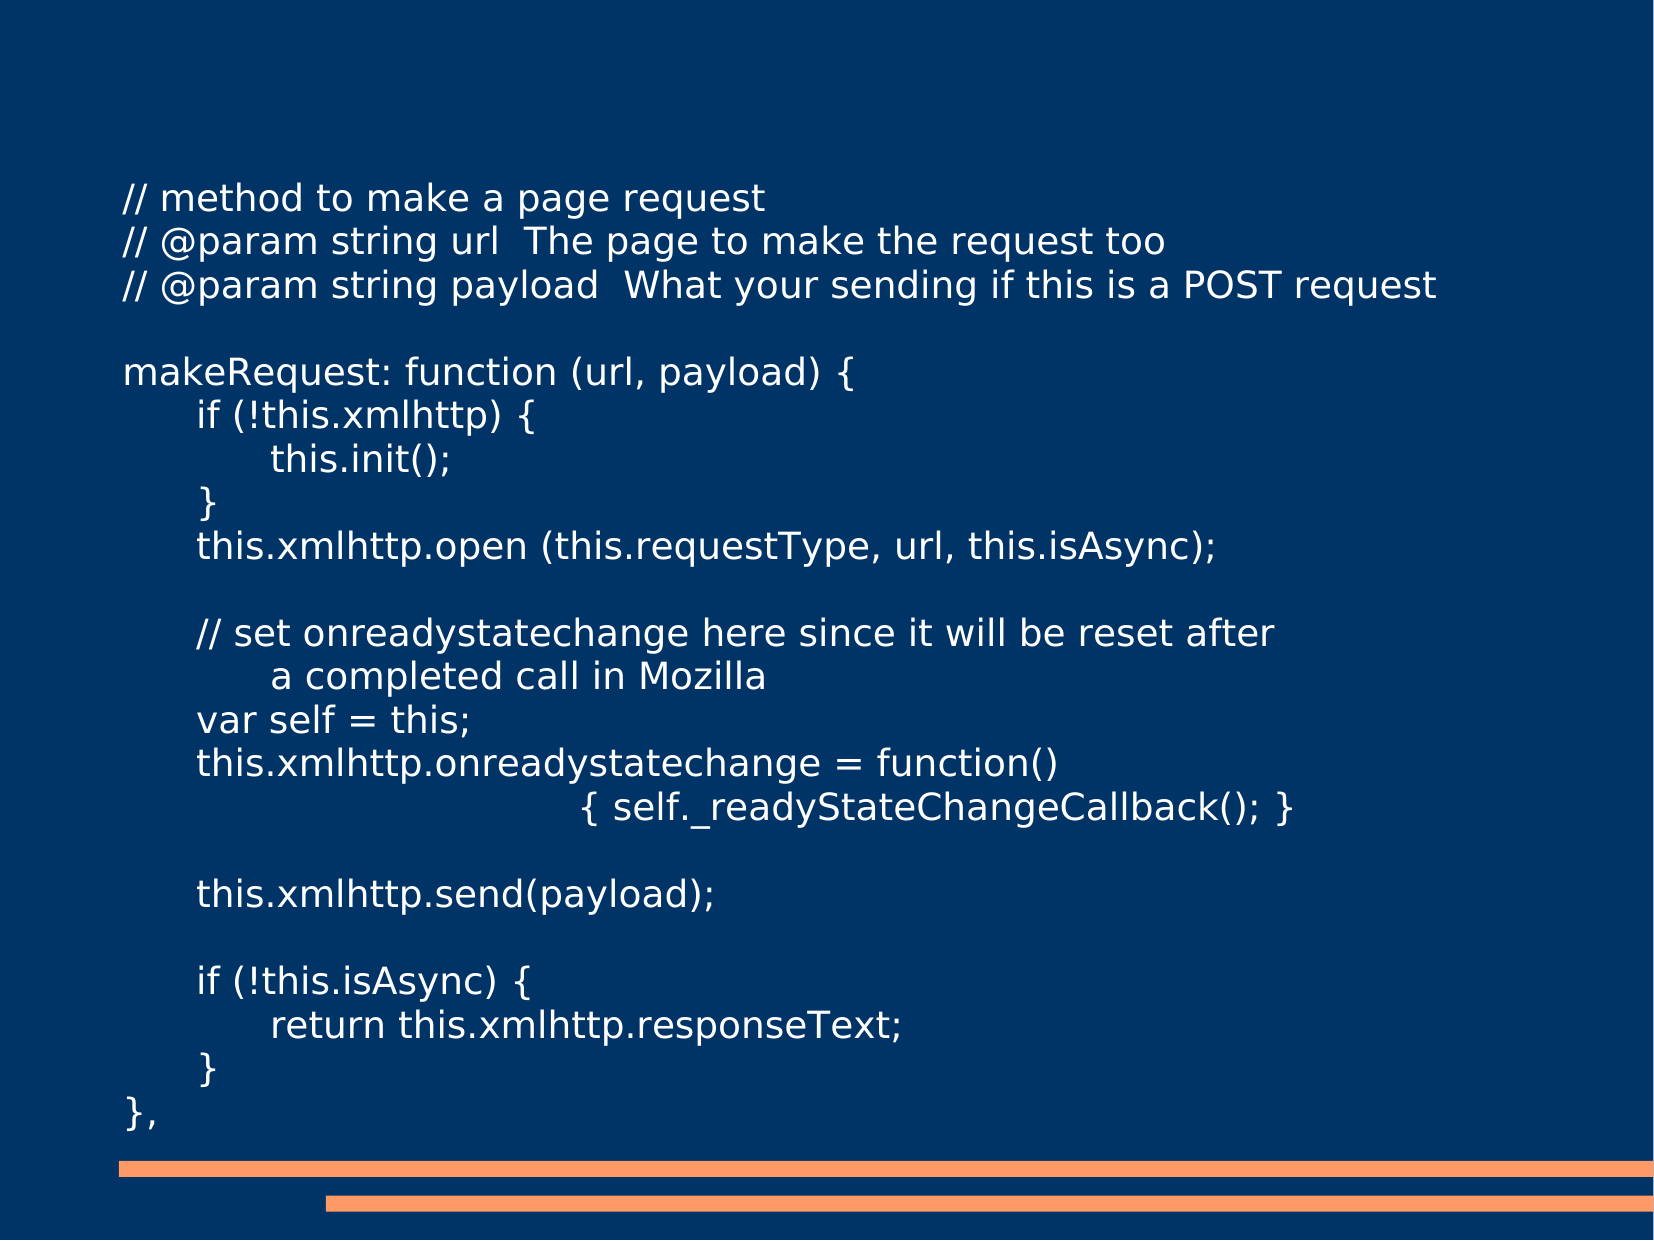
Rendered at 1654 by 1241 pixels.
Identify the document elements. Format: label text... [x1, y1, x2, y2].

text_box // method to make a page request // @param string url The page to make the request too // @param string payload What your sending if this is a POST request makeRequest: function (url, payload) { if (!this.xmlhttp) { this.init(); } this.xmlhttp.open (this.requestType, url, this.isAsync); // set onreadystatechange here since it will be reset after a completed call in Mozilla var self = this; this.xmlhttp.onreadystatechange = function() { self._readyStateChangeCallback(); } this.xmlhttp.send(payload); if (!this.isAsync) { return this.xmlhttp.responseText; } }, [48, 176, 1654, 1134]
